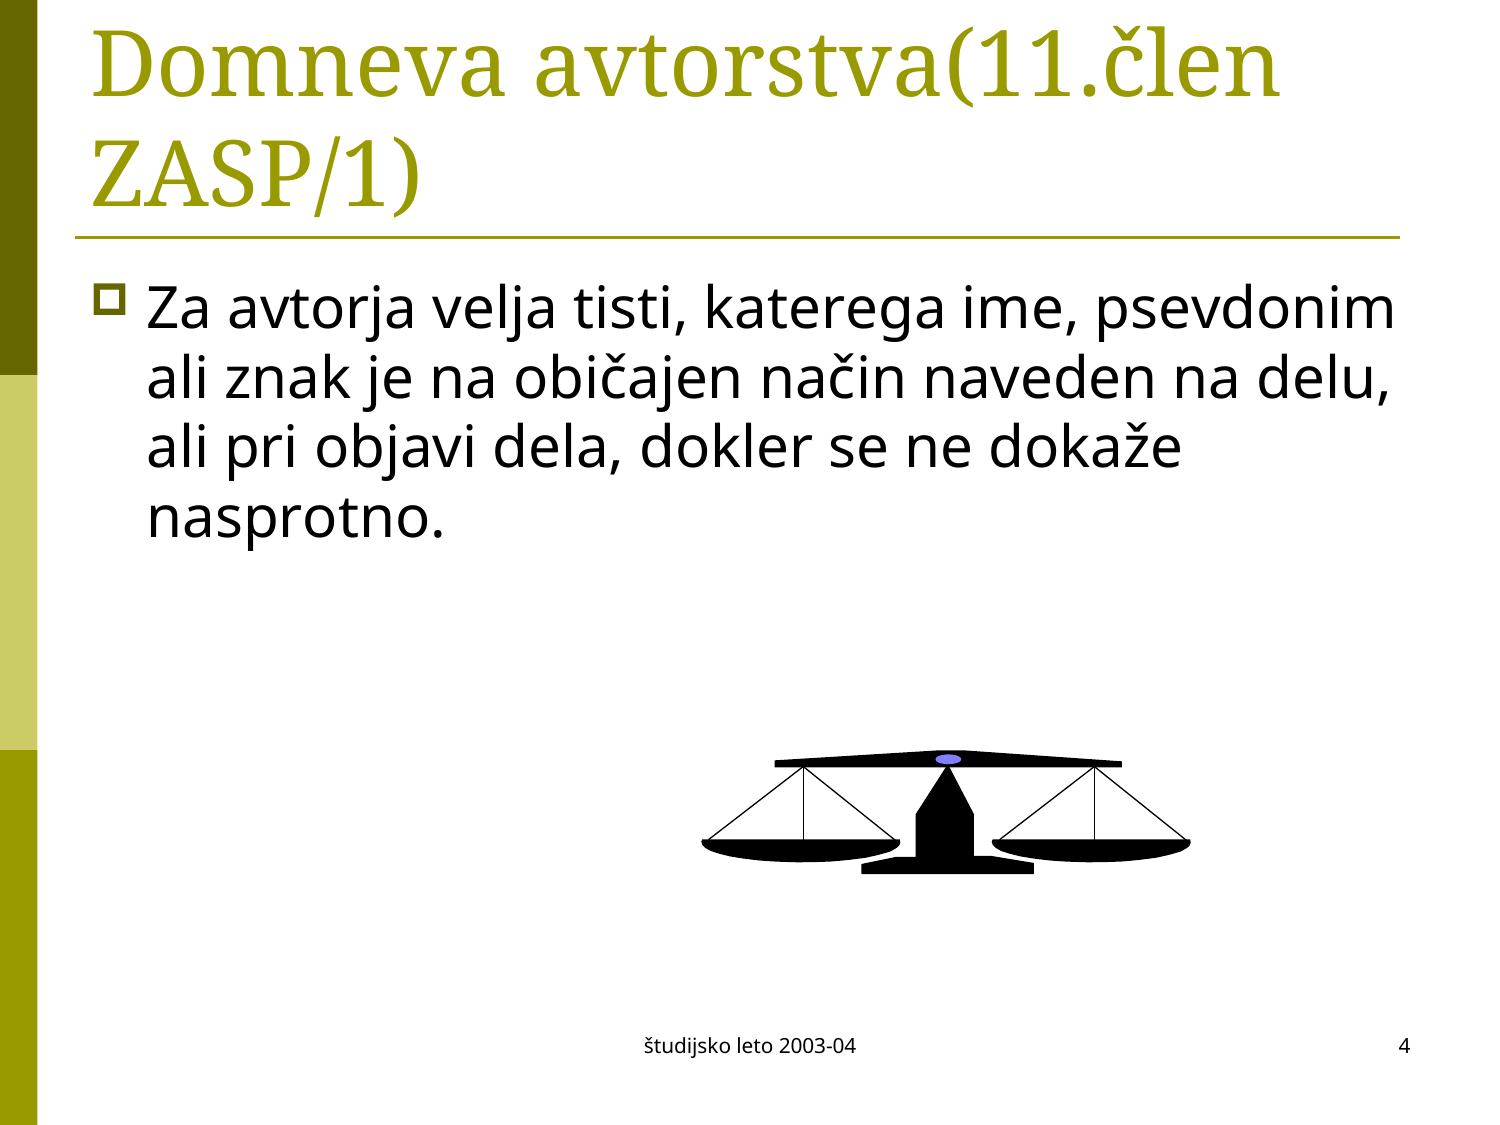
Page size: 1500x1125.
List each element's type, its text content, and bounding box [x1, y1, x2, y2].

text_box <number> [1074, 1025, 1426, 1101]
title Domneva avtorstva(11.člen ZASP/1) [75, 0, 1426, 233]
picture [699, 750, 1192, 875]
list Za avtorja velja tisti, katerega ime, psevdonim ali znak je na običajen način naveden na delu, ali pri objavi dela, dokler se ne dokaže nasprotno. [75, 262, 1426, 1006]
text_box študijsko leto 2003-04 [512, 1025, 988, 1101]
